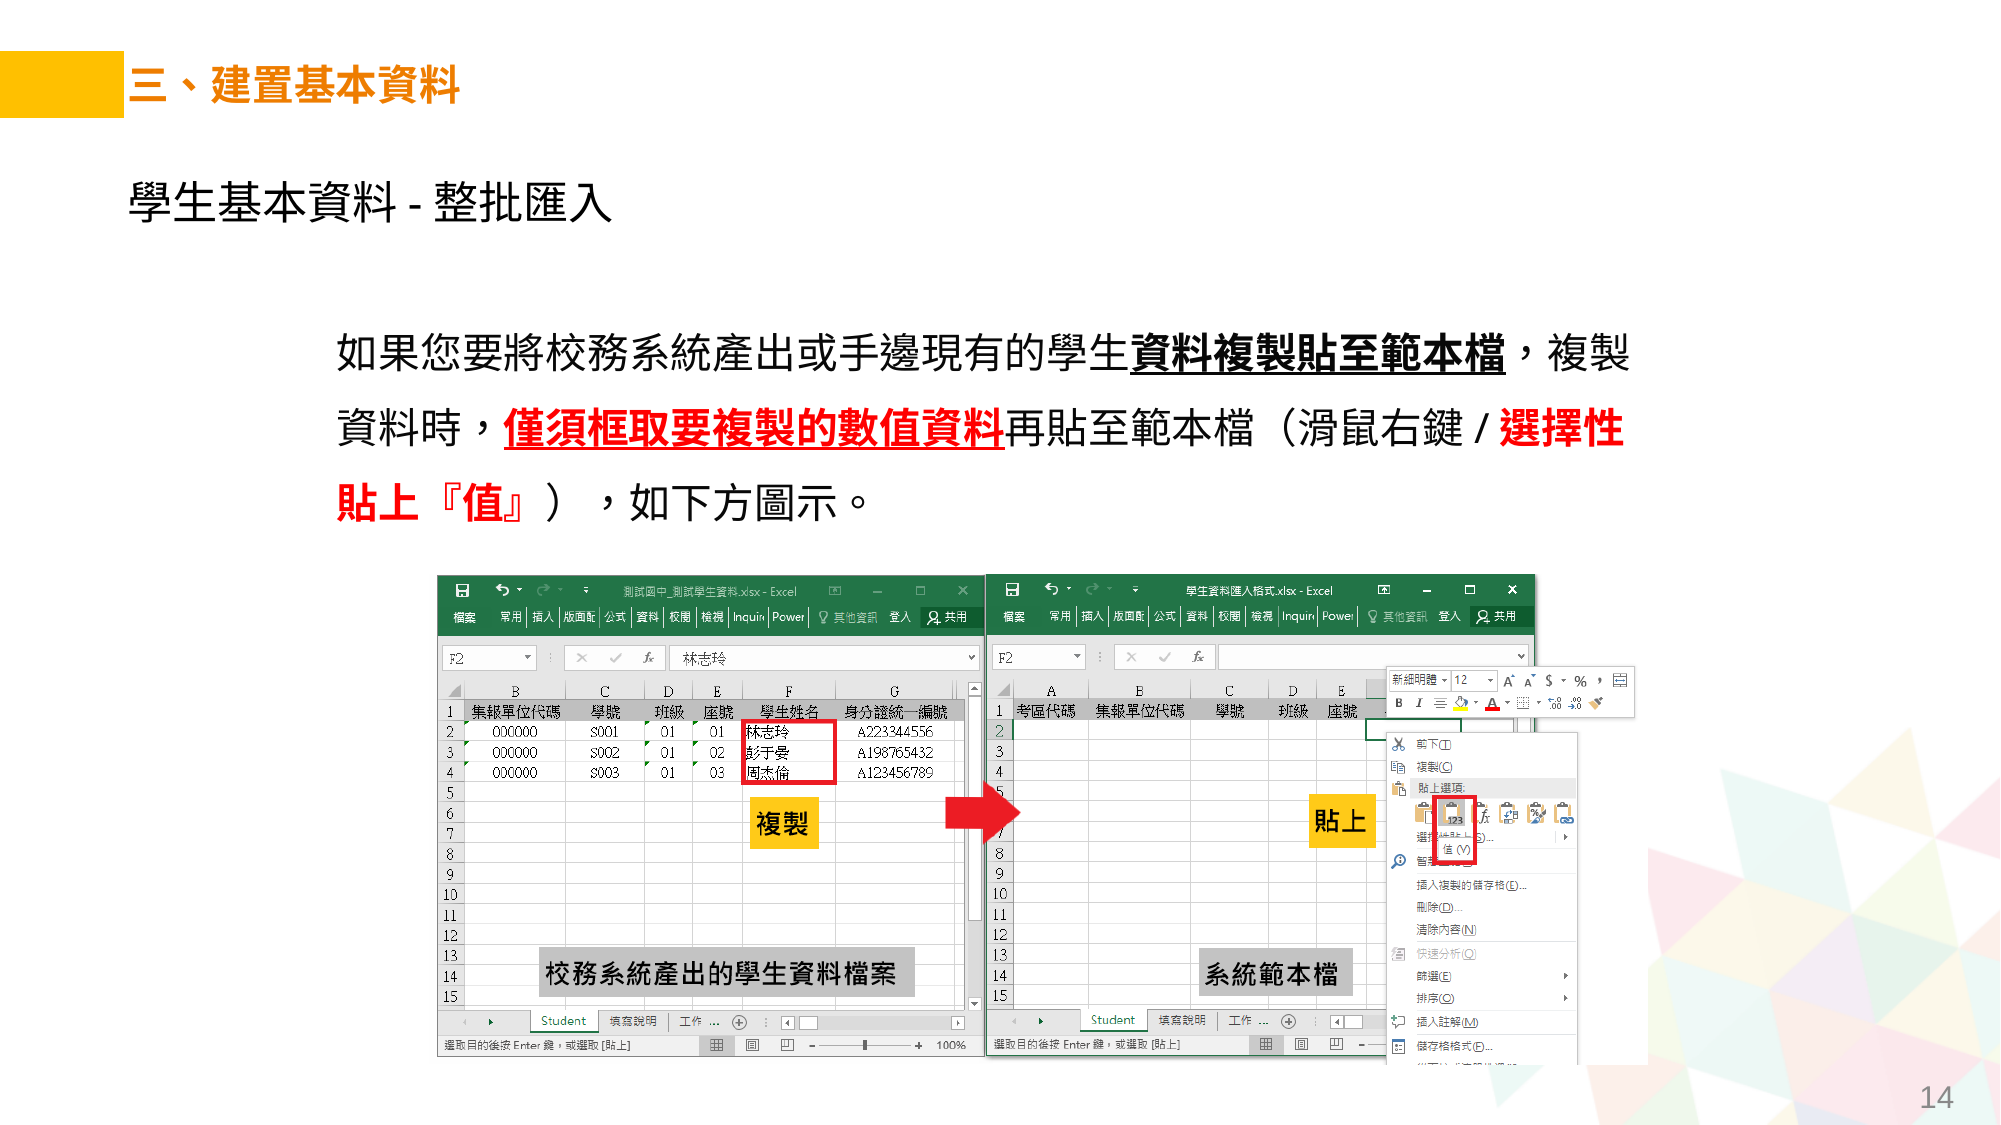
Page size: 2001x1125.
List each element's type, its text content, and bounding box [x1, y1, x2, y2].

text_box 三、建置基本資料 [112, 51, 538, 117]
text_box 如果您要將校務系統產出或手邊現有的學生資料複製貼至範本檔，複製資料時，僅須框取要複製的數值資料再貼至範本檔（滑鼠右鍵/選擇性貼上『值』），如下方圖示。 [322, 294, 1667, 534]
picture [415, 574, 1648, 1065]
text_box 14 [1907, 1064, 2000, 1125]
text_box [0, 51, 124, 118]
text_box 學生基本資料-整批匯入 [112, 166, 797, 245]
